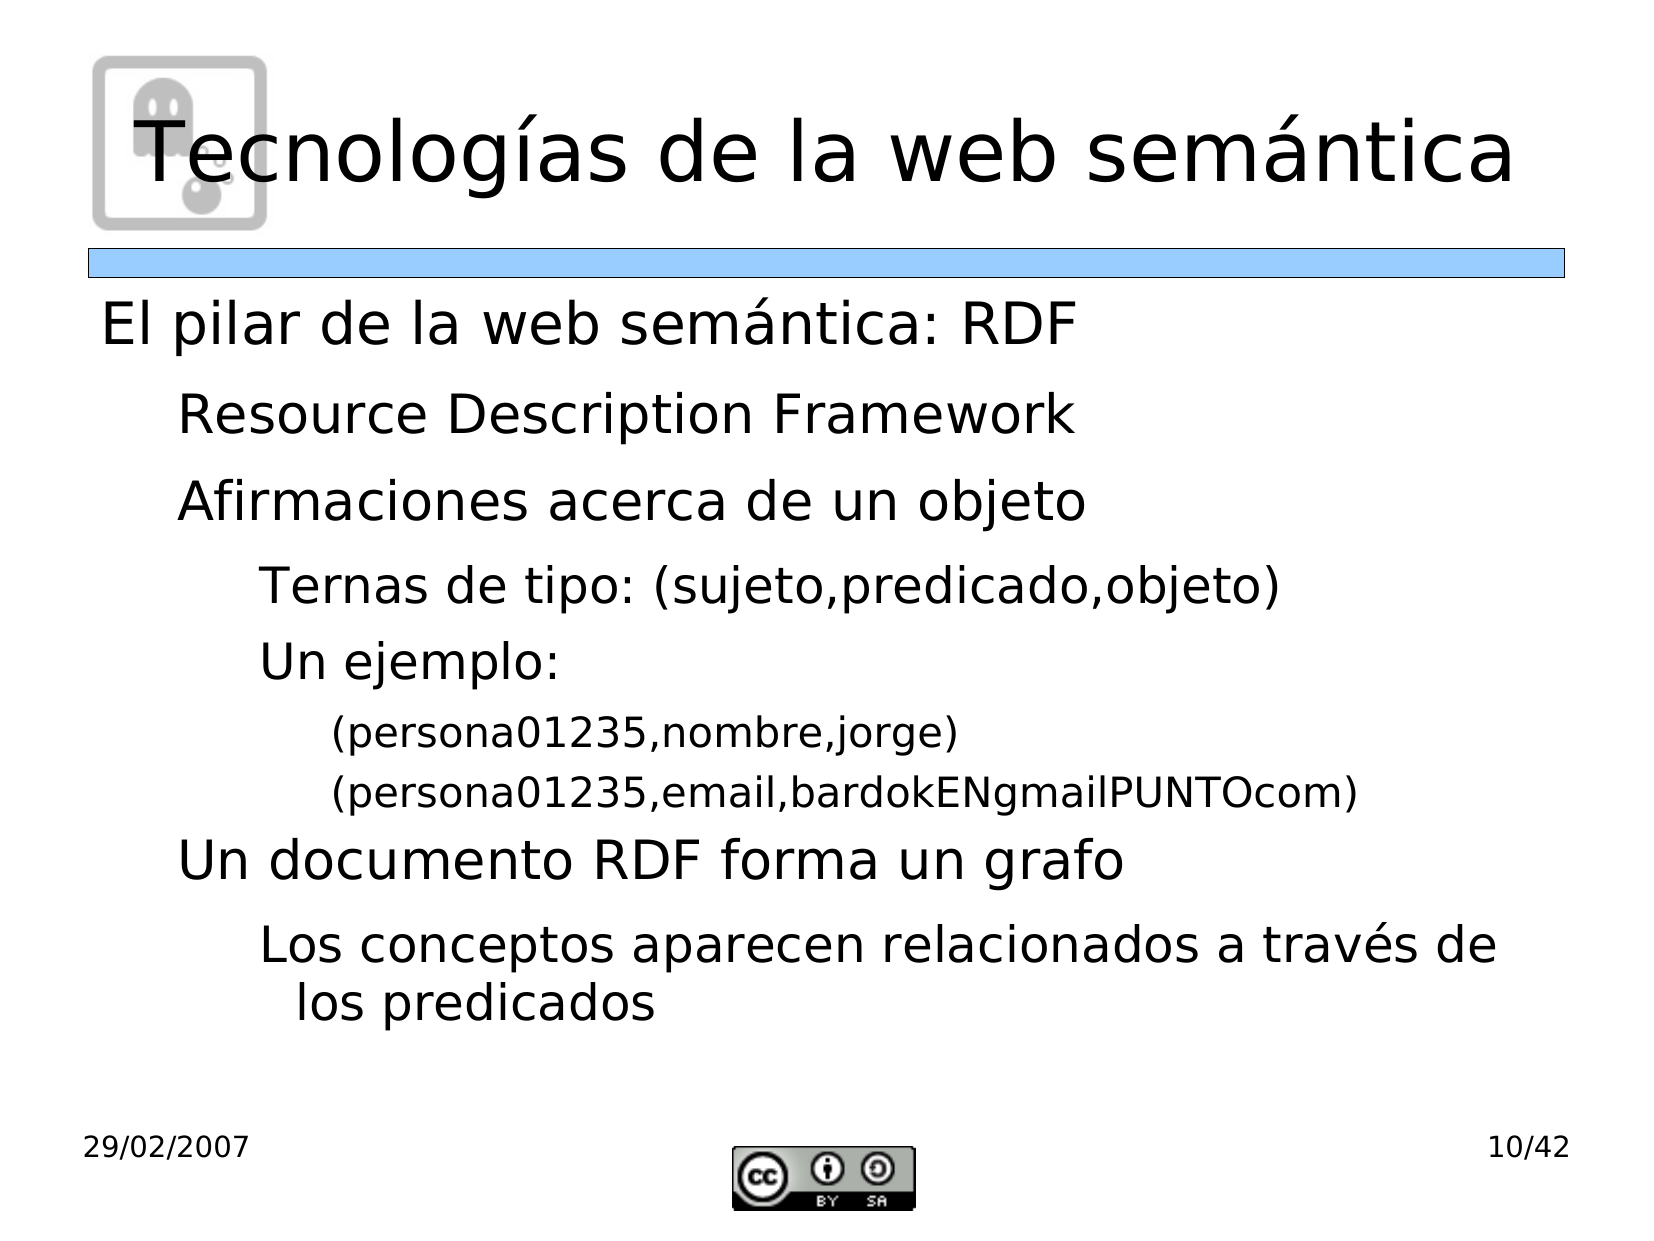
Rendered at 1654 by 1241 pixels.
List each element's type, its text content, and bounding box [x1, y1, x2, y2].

title Tecnologías de la web semántica [82, 56, 1571, 250]
list El pilar de la web semántica: RDF Resource Description Framework Afirmaciones acerca de un objeto Ternas de tipo: (sujeto,predicado,objeto) Un ejemplo: (persona01235,nombre,jorge) (persona01235,email,bardokENgmailPUNTOcom) Un documento RDF forma un grafo Los conceptos aparecen relacionados a través de los predicados [82, 290, 1571, 1094]
picture [732, 1146, 916, 1211]
